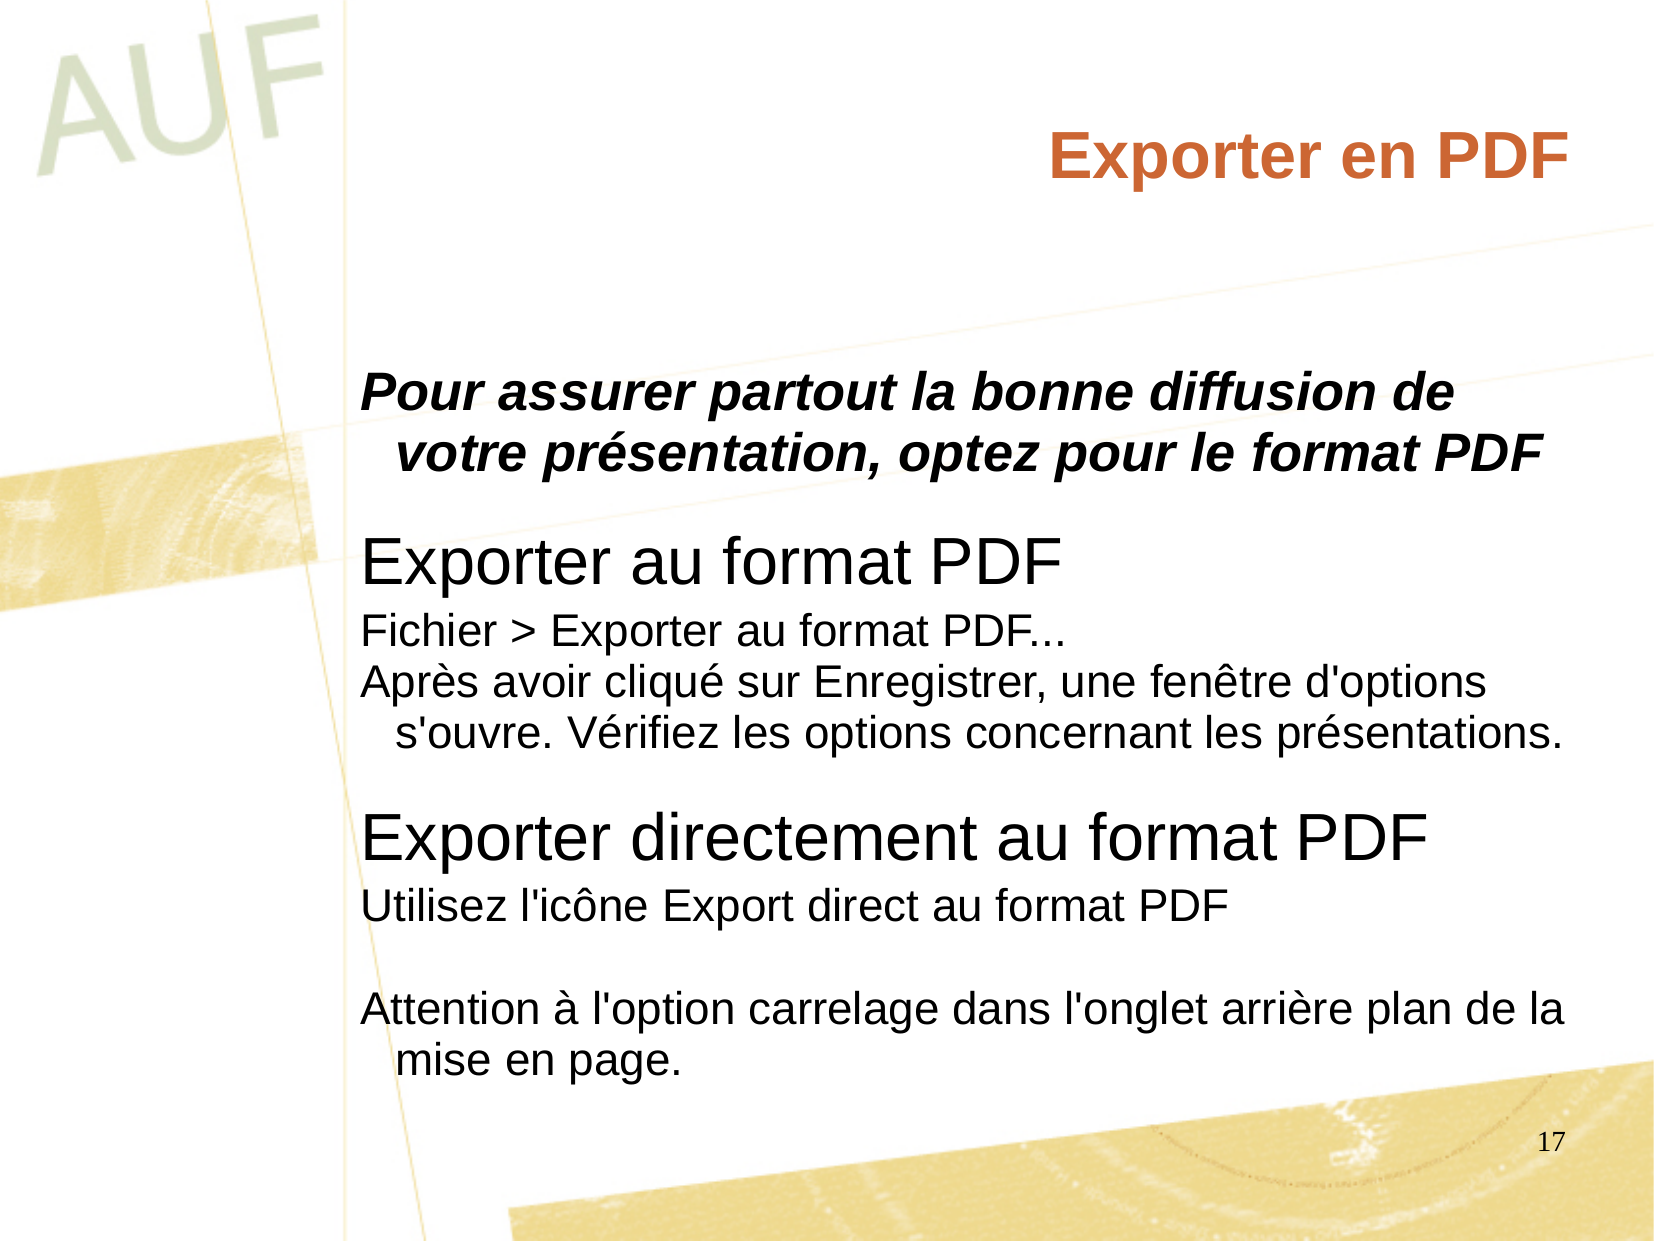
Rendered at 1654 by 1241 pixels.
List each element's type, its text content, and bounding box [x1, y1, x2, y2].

subtitle Pour assurer partout la bonne diffusion de votre présentation, optez pour le format PDF Exporter au format PDF Fichier > Exporter au format PDF... Après avoir cliqué sur Enregistrer, une fenêtre d'options s'ouvre. Vérifiez les options concernant les présentations. Exporter directement au format PDF Utilisez l'icône Export direct au format PDF Attention à l'option carrelage dans l'onglet arrière plan de la mise en page. [324, 324, 1595, 1123]
picture [0, 0, 1654, 1241]
title Exporter en PDF [324, 59, 1571, 252]
